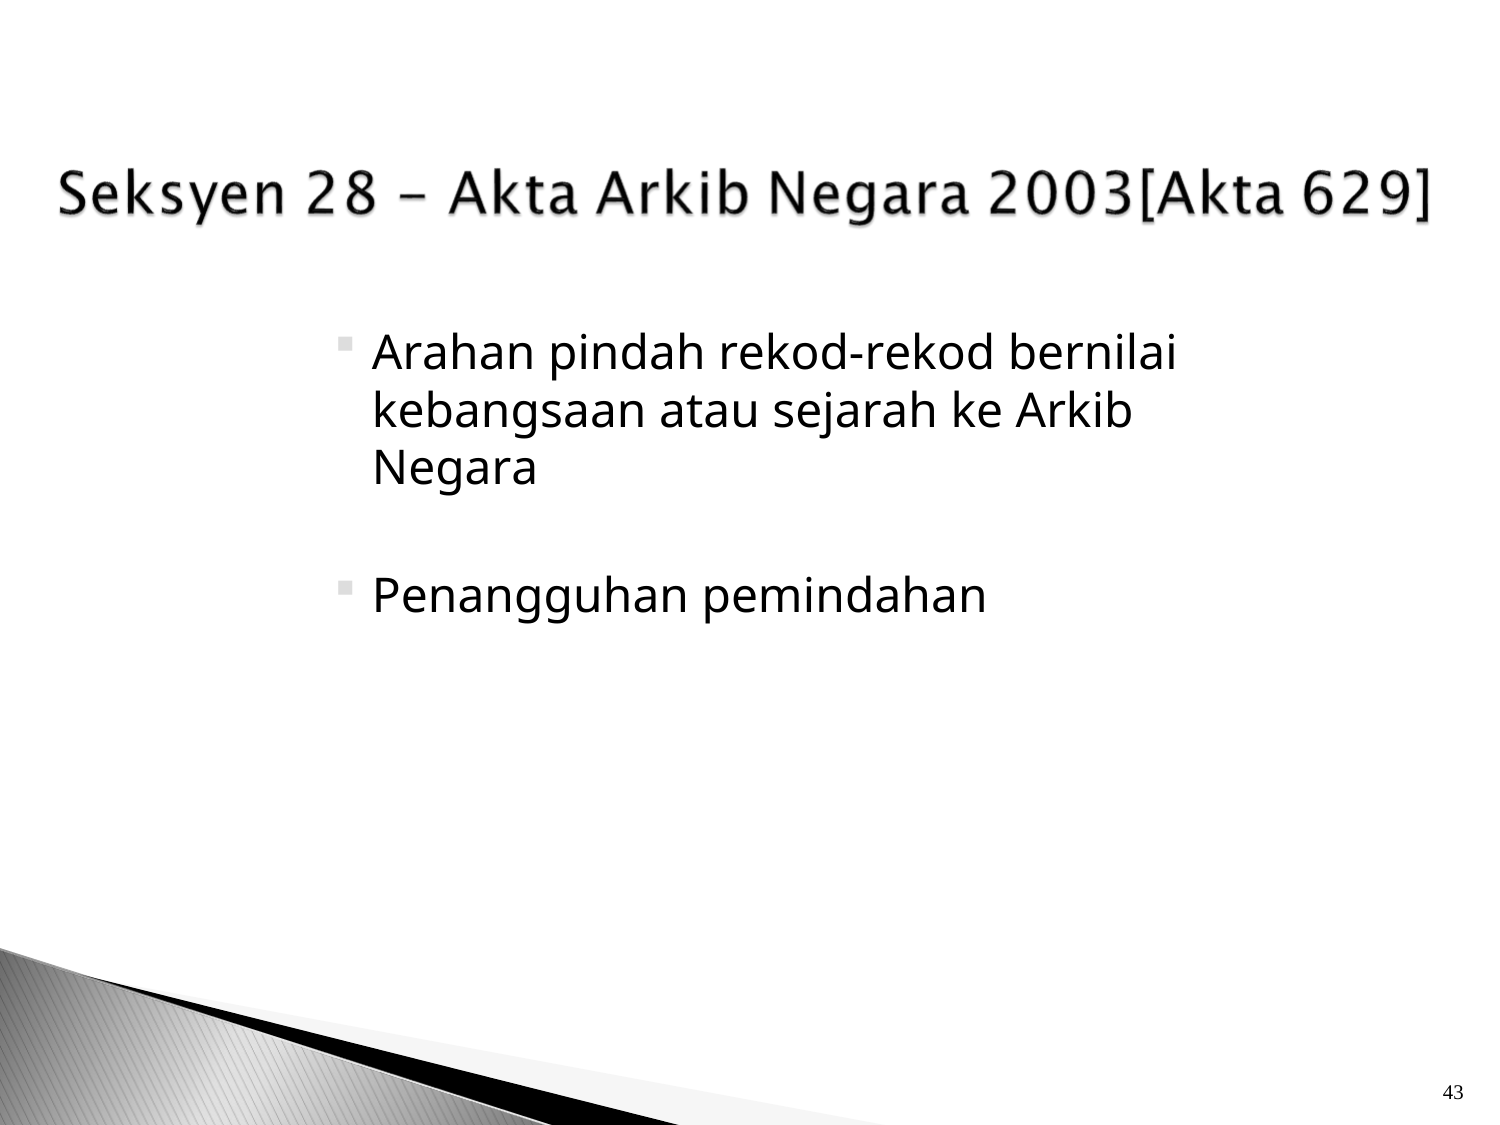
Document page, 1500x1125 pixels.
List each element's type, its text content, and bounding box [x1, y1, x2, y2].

picture [43, 127, 1469, 270]
list Arahan pindah rekod-rekod bernilai kebangsaan atau sejarah ke Arkib Negara Penangguhan pemindahan [255, 239, 1231, 878]
picture [0, 947, 559, 1125]
text_box <number> [1418, 1051, 1479, 1112]
